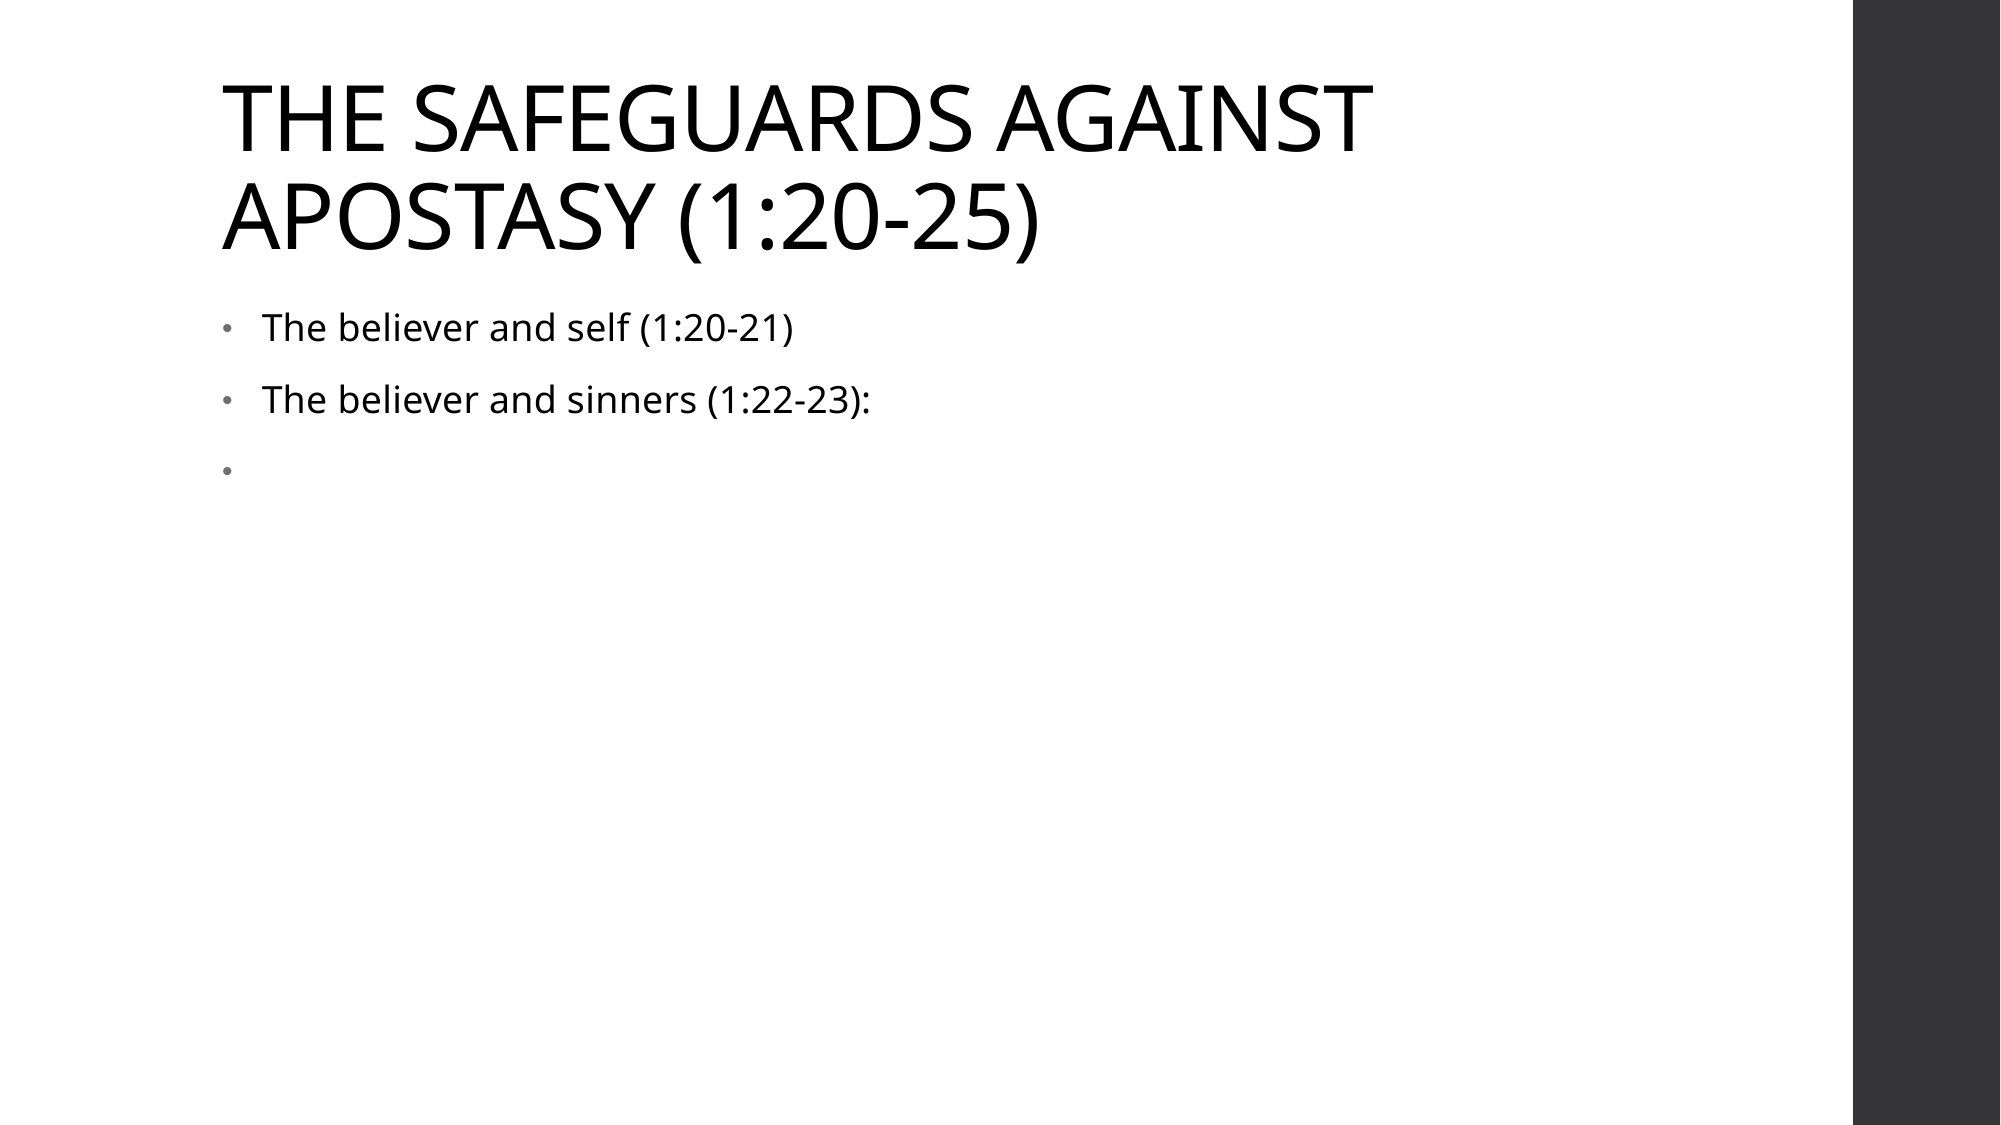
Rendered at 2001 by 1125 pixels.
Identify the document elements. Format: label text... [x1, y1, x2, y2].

list The believer and self (1:20-21) The believer and sinners (1:22-23): [206, 299, 1617, 1014]
title THE SAFEGUARDS AGAINST APOSTASY (1:20-25) [206, 60, 1797, 278]
